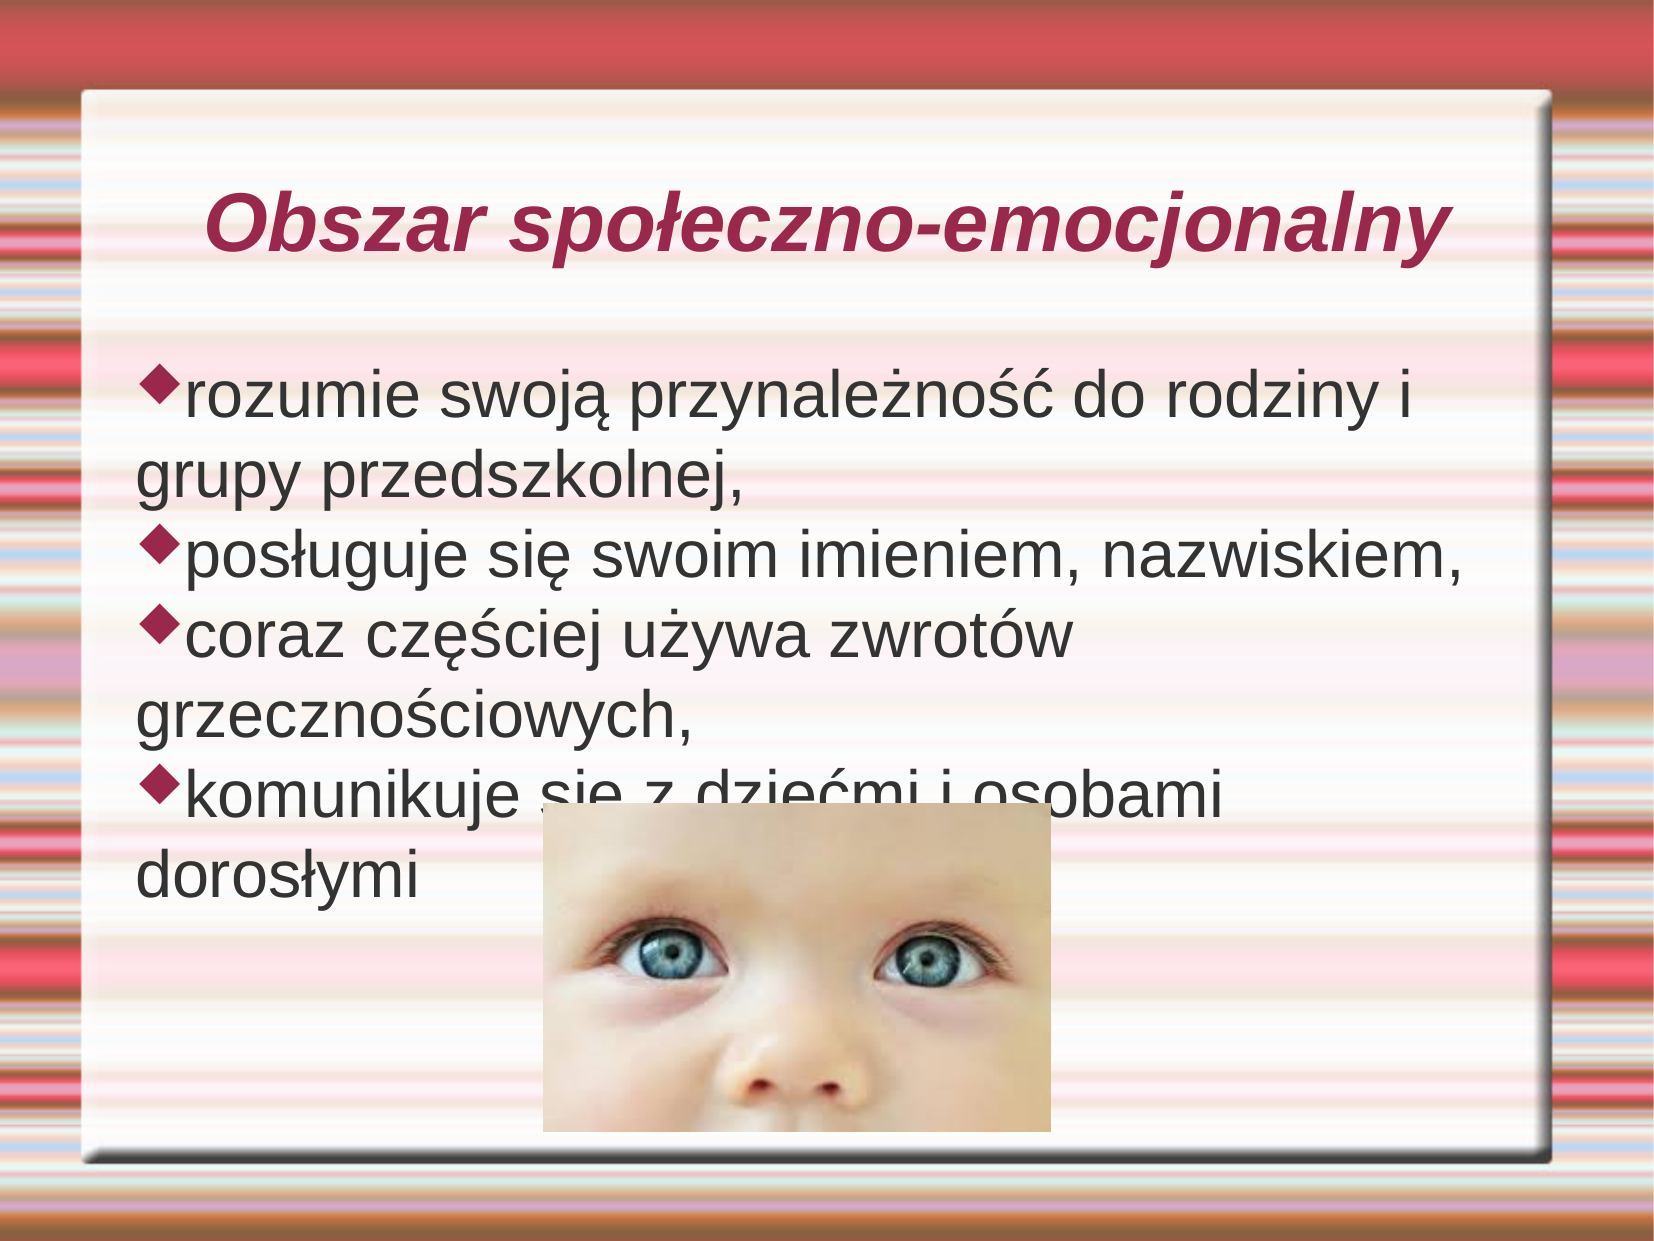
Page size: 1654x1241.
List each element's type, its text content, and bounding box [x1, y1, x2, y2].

list rozumie swoją przynależność do rodziny i grupy przedszkolnej, posługuje się swoim imieniem, nazwiskiem, coraz częściej używa zwrotów grzecznościowych, komunikuje się z dziećmi i osobami dorosłymi [134, 350, 1516, 1133]
title Obszar społeczno-emocjonalny [121, 114, 1534, 322]
picture [543, 803, 1051, 1133]
